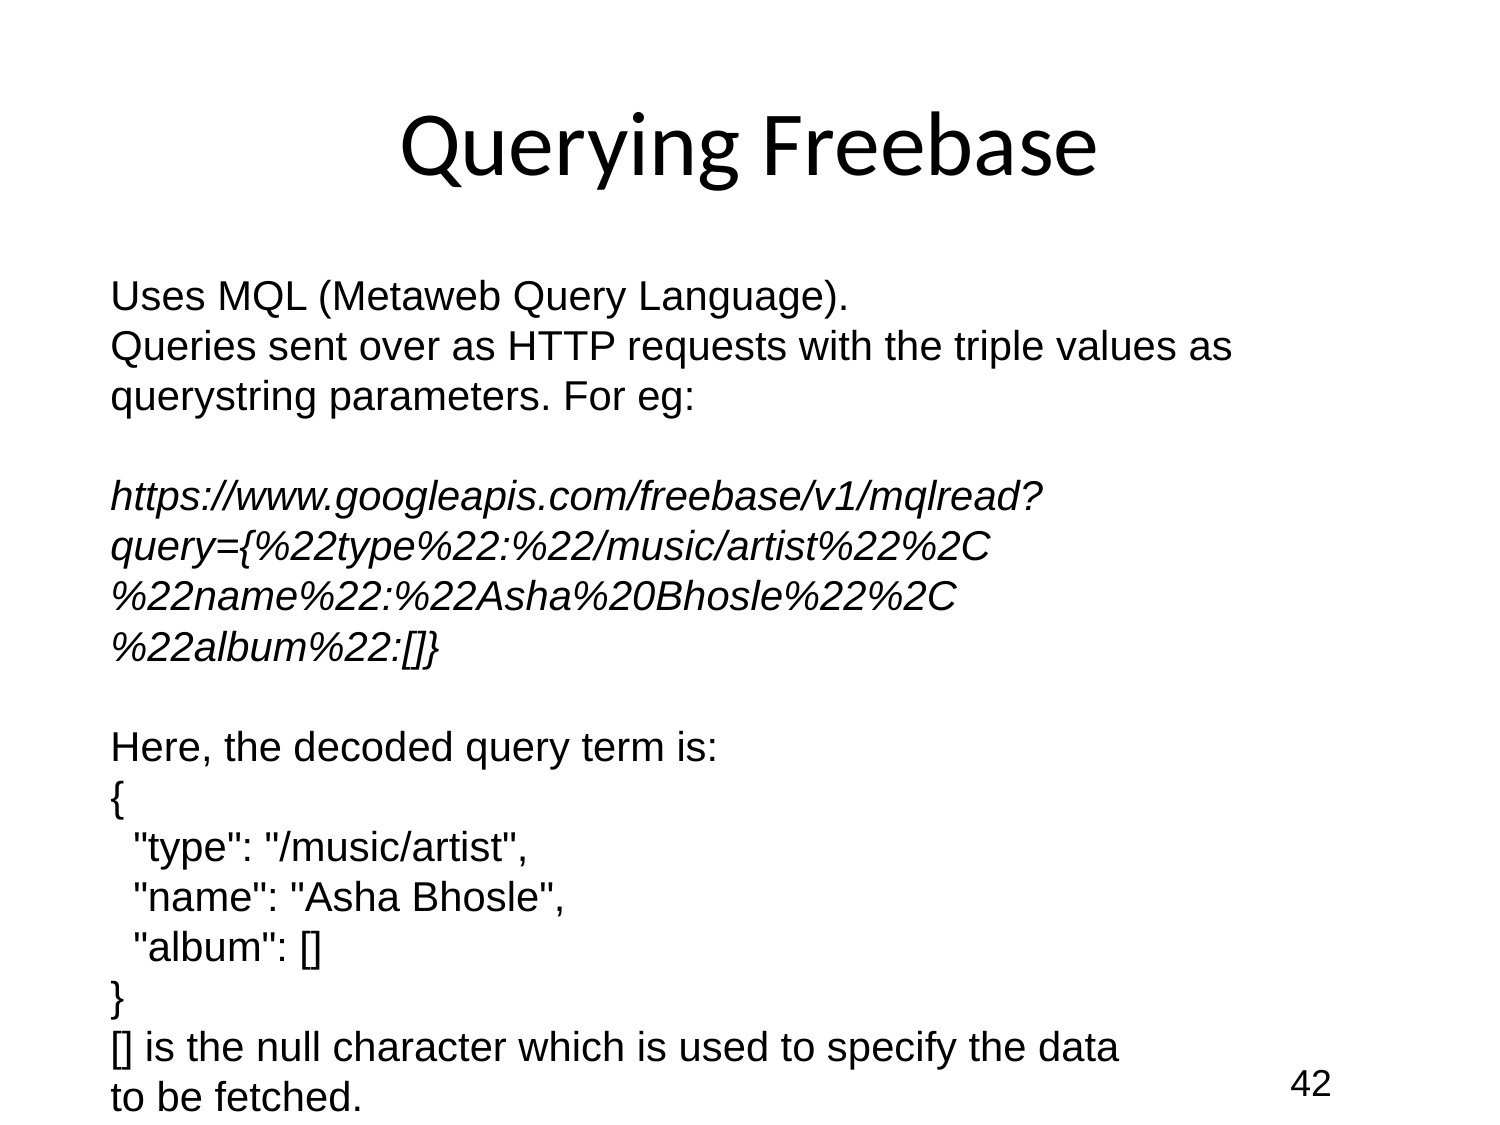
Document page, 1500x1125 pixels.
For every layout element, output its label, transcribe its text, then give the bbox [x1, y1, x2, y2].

text_box Querying Freebase [75, 44, 1425, 233]
text_box Uses MQL (Metaweb Query Language). Queries sent over as HTTP requests with the triple values as querystring parameters. For eg: https://www.googleapis.com/freebase/v1/mqlread? query={%22type%22:%22/music/artist%22%2C %22name%22:%22Asha%20Bhosle%22%2C %22album%22:[]} Here, the decoded query term is: { "type": "/music/artist", "name": "Asha Bhosle", "album": [] } [] is the null character which is used to specify the data to be fetched. [75, 269, 1395, 1046]
